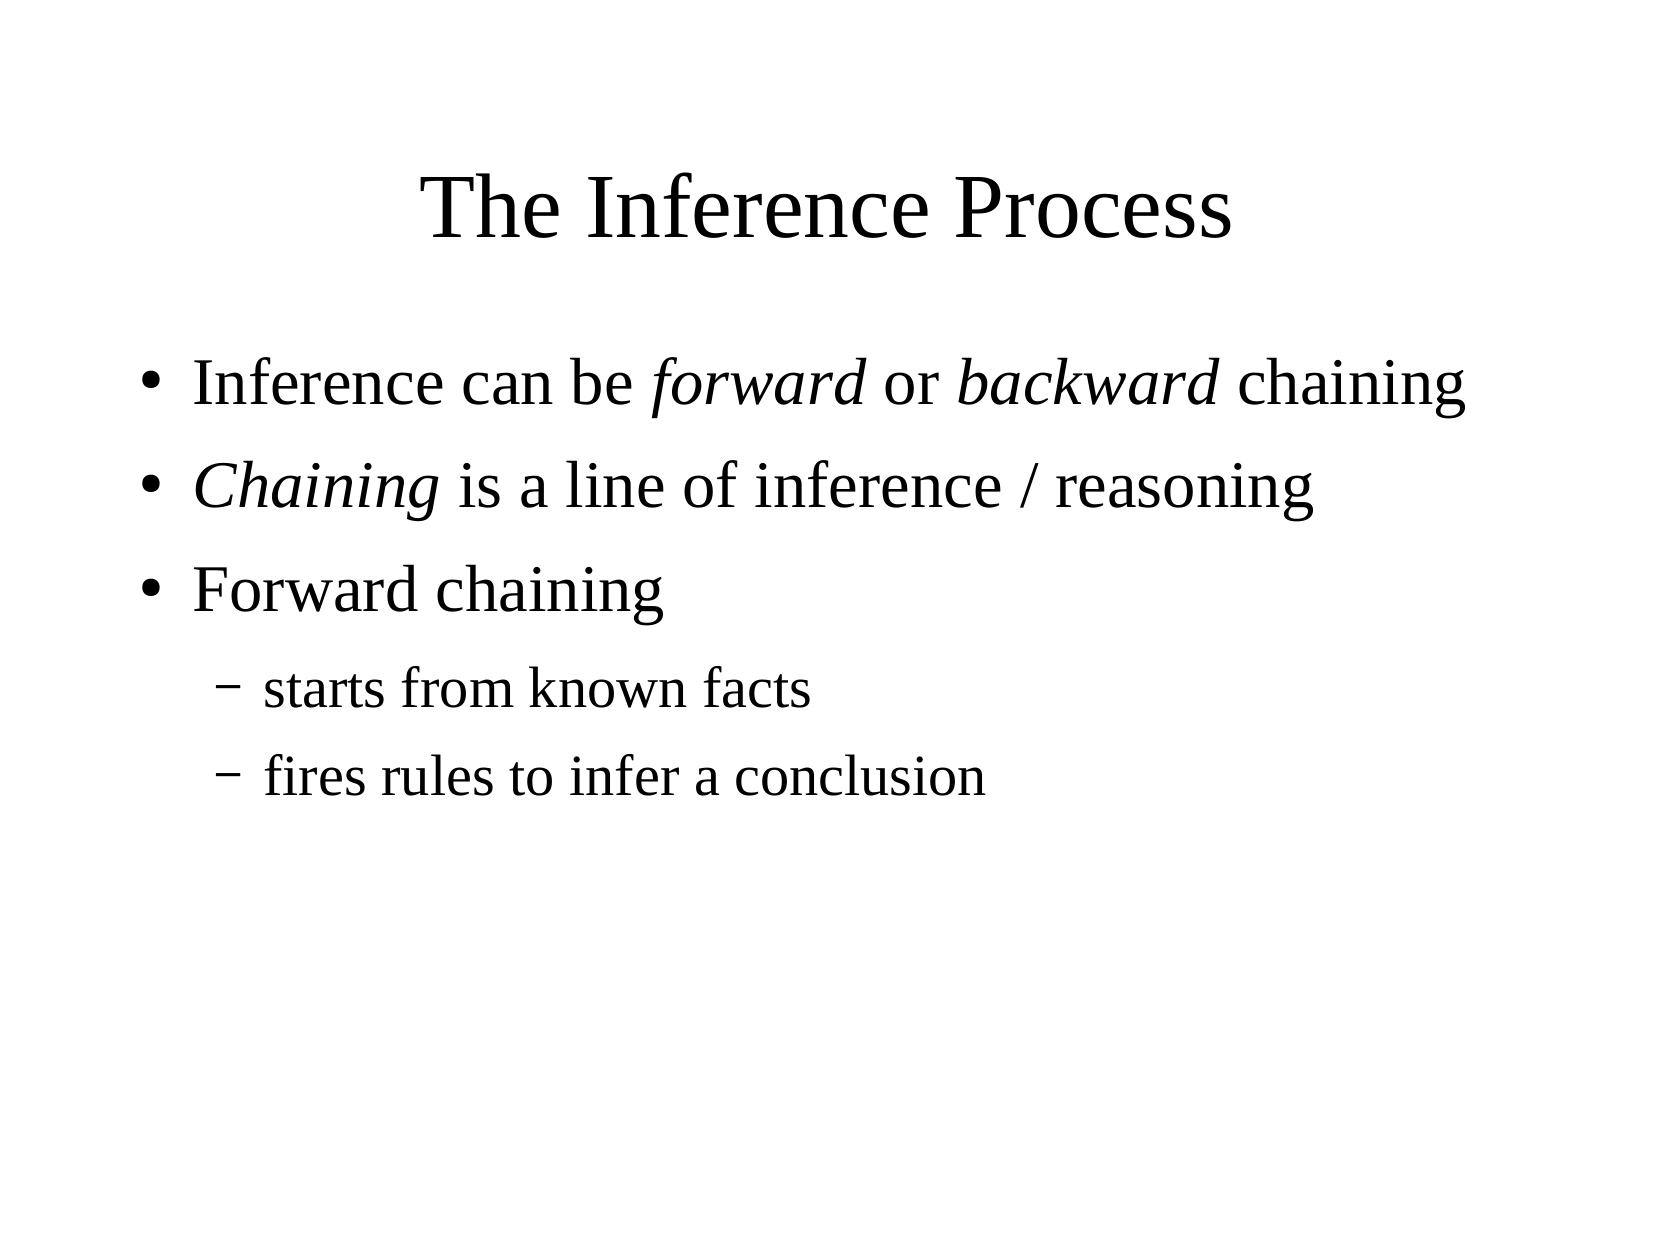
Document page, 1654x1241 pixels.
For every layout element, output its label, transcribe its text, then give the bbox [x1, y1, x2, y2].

title The Inference Process [121, 102, 1534, 311]
list Inference can be forward or backward chaining Chaining is a line of inference / reasoning Forward chaining starts from known facts fires rules to infer a conclusion [121, 344, 1534, 1127]
